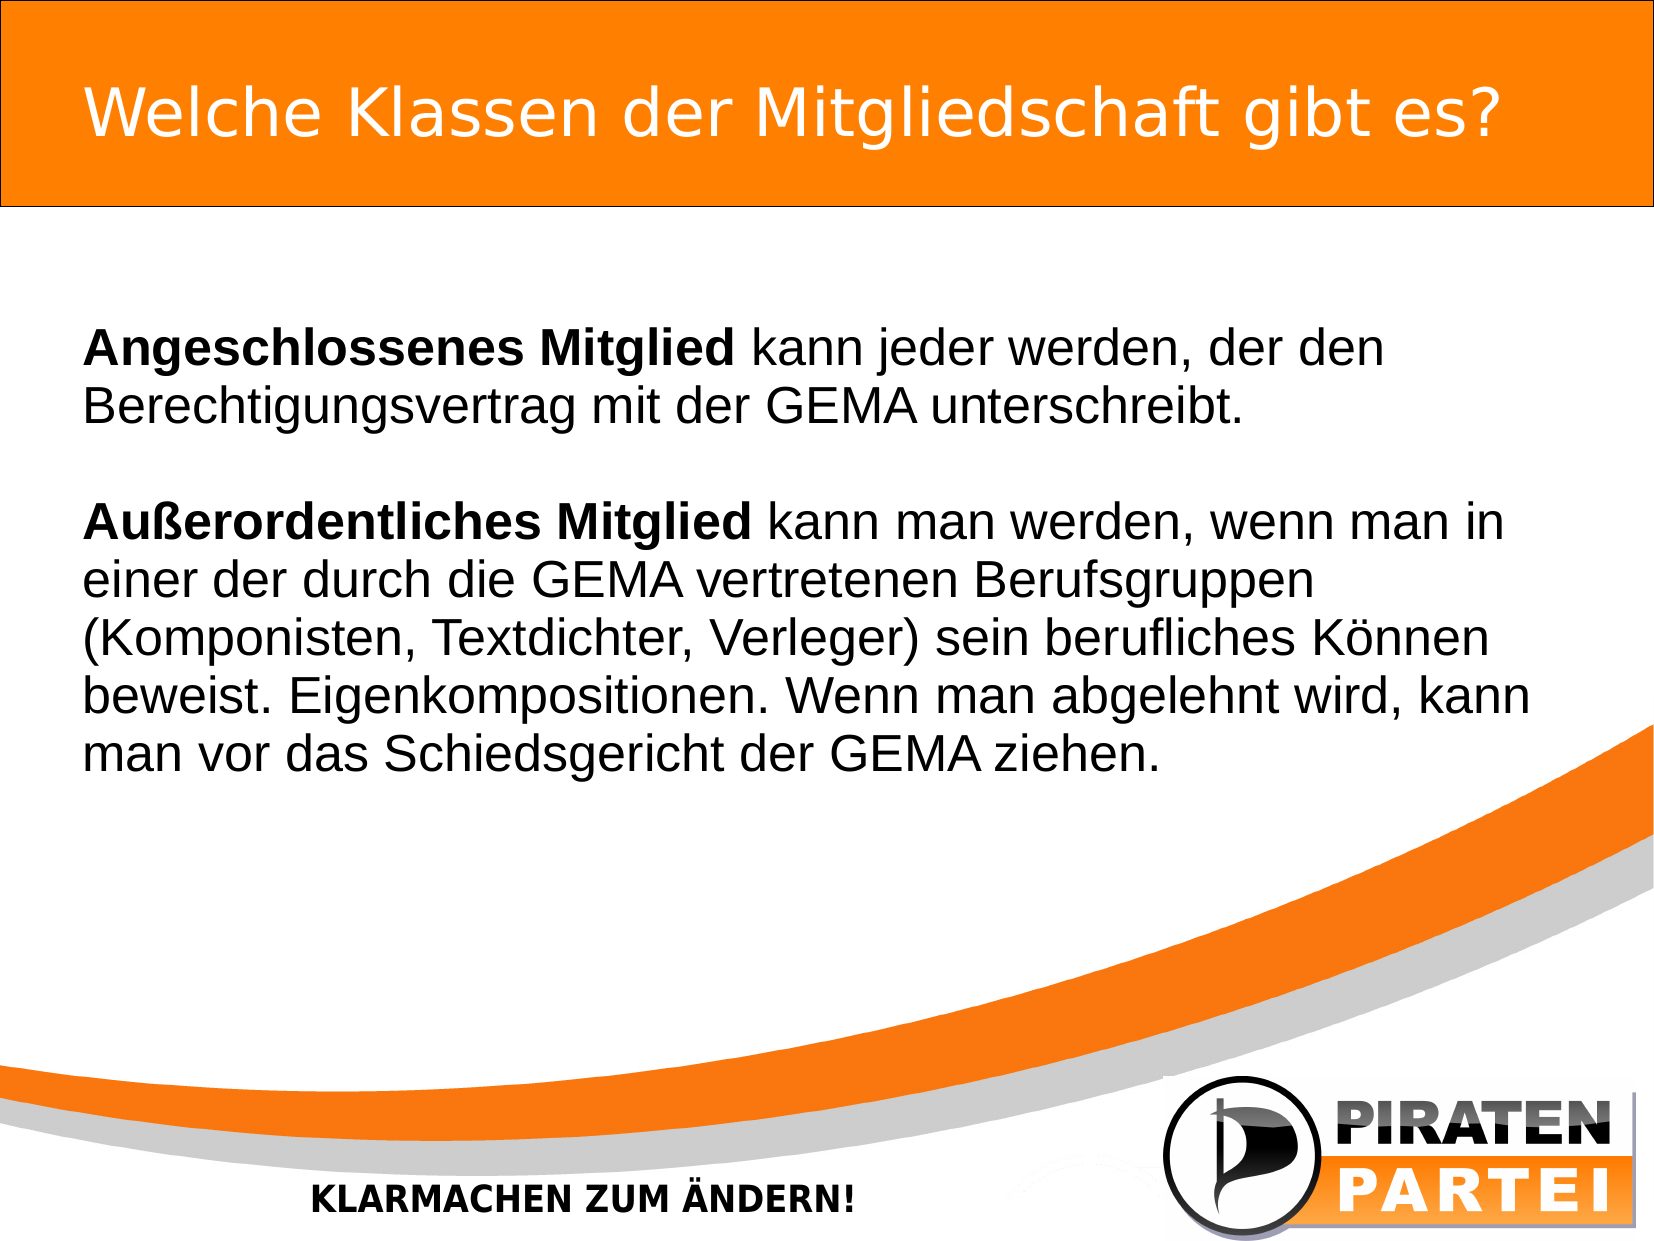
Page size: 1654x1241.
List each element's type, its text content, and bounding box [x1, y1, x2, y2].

picture [392, 1190, 399, 1197]
subtitle Angeschlossenes Mitglied kann jeder werden, der den Berechtigungsvertrag mit der GEMA unterschreibt. Außerordentliches Mitglied kann man werden, wenn man in einer der durch die GEMA vertretenen Berufsgruppen (Komponisten, Textdichter, Verleger) sein berufliches Können beweist. Eigenkompositionen. Wenn man abgelehnt wird, kann man vor das Schiedsgericht der GEMA ziehen. [82, 209, 1571, 892]
title Welche Klassen der Mitgliedschaft gibt es? [82, 56, 1571, 170]
picture [796, 1190, 803, 1197]
picture [745, 1190, 756, 1199]
picture [0, 699, 1654, 1241]
